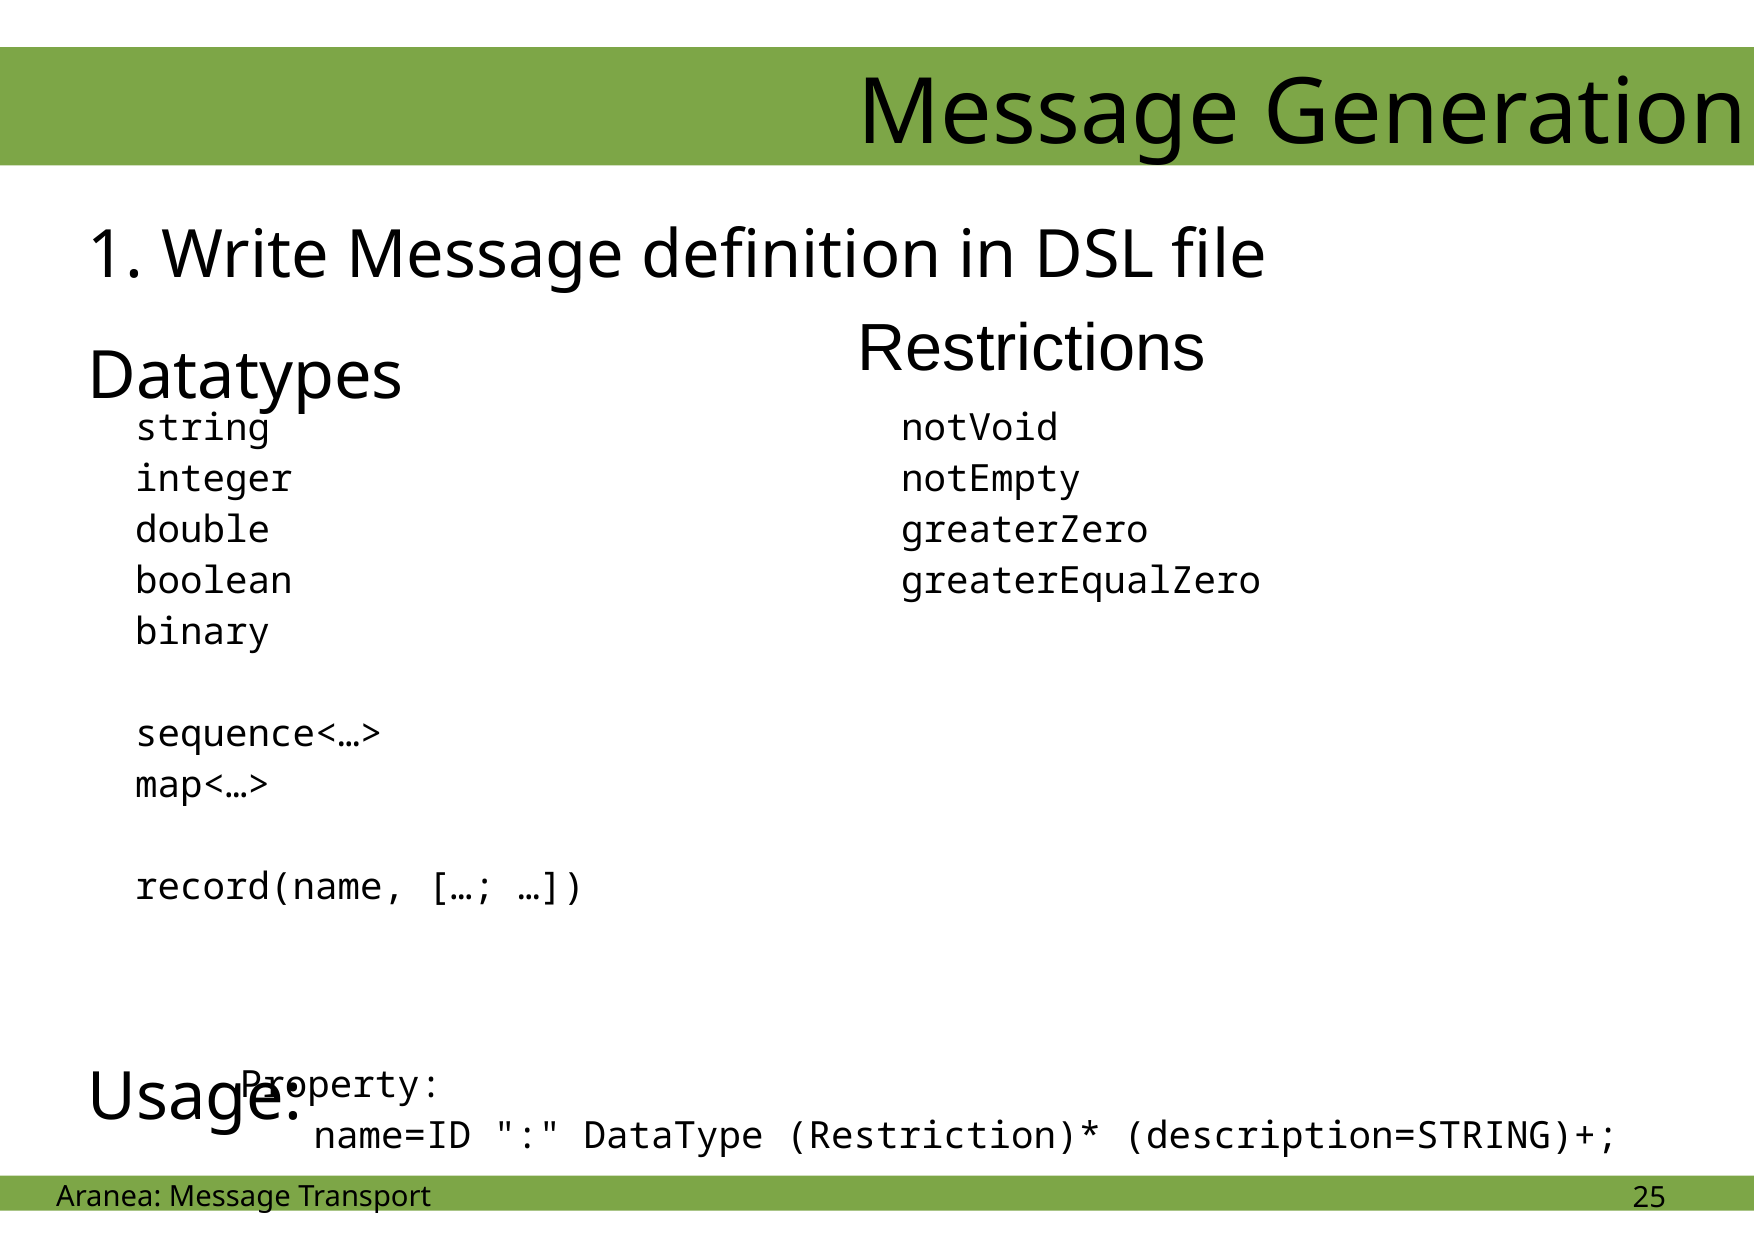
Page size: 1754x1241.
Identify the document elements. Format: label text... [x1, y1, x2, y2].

list 1. Write Message definition in DSL file Datatypes Usage: [87, 206, 1667, 1094]
text_box string integer double boolean binary sequence<…> map<…> record(name, […; …]) [120, 393, 601, 844]
text_box Property: name=ID ":" DataType (Restriction)* (description=STRING)+; [225, 1050, 1634, 1152]
title Message Generation [0, 54, 1748, 162]
text_box Restrictions [842, 302, 1222, 393]
text_box notVoid notEmpty greaterZero greaterEqualZero [886, 393, 1277, 582]
